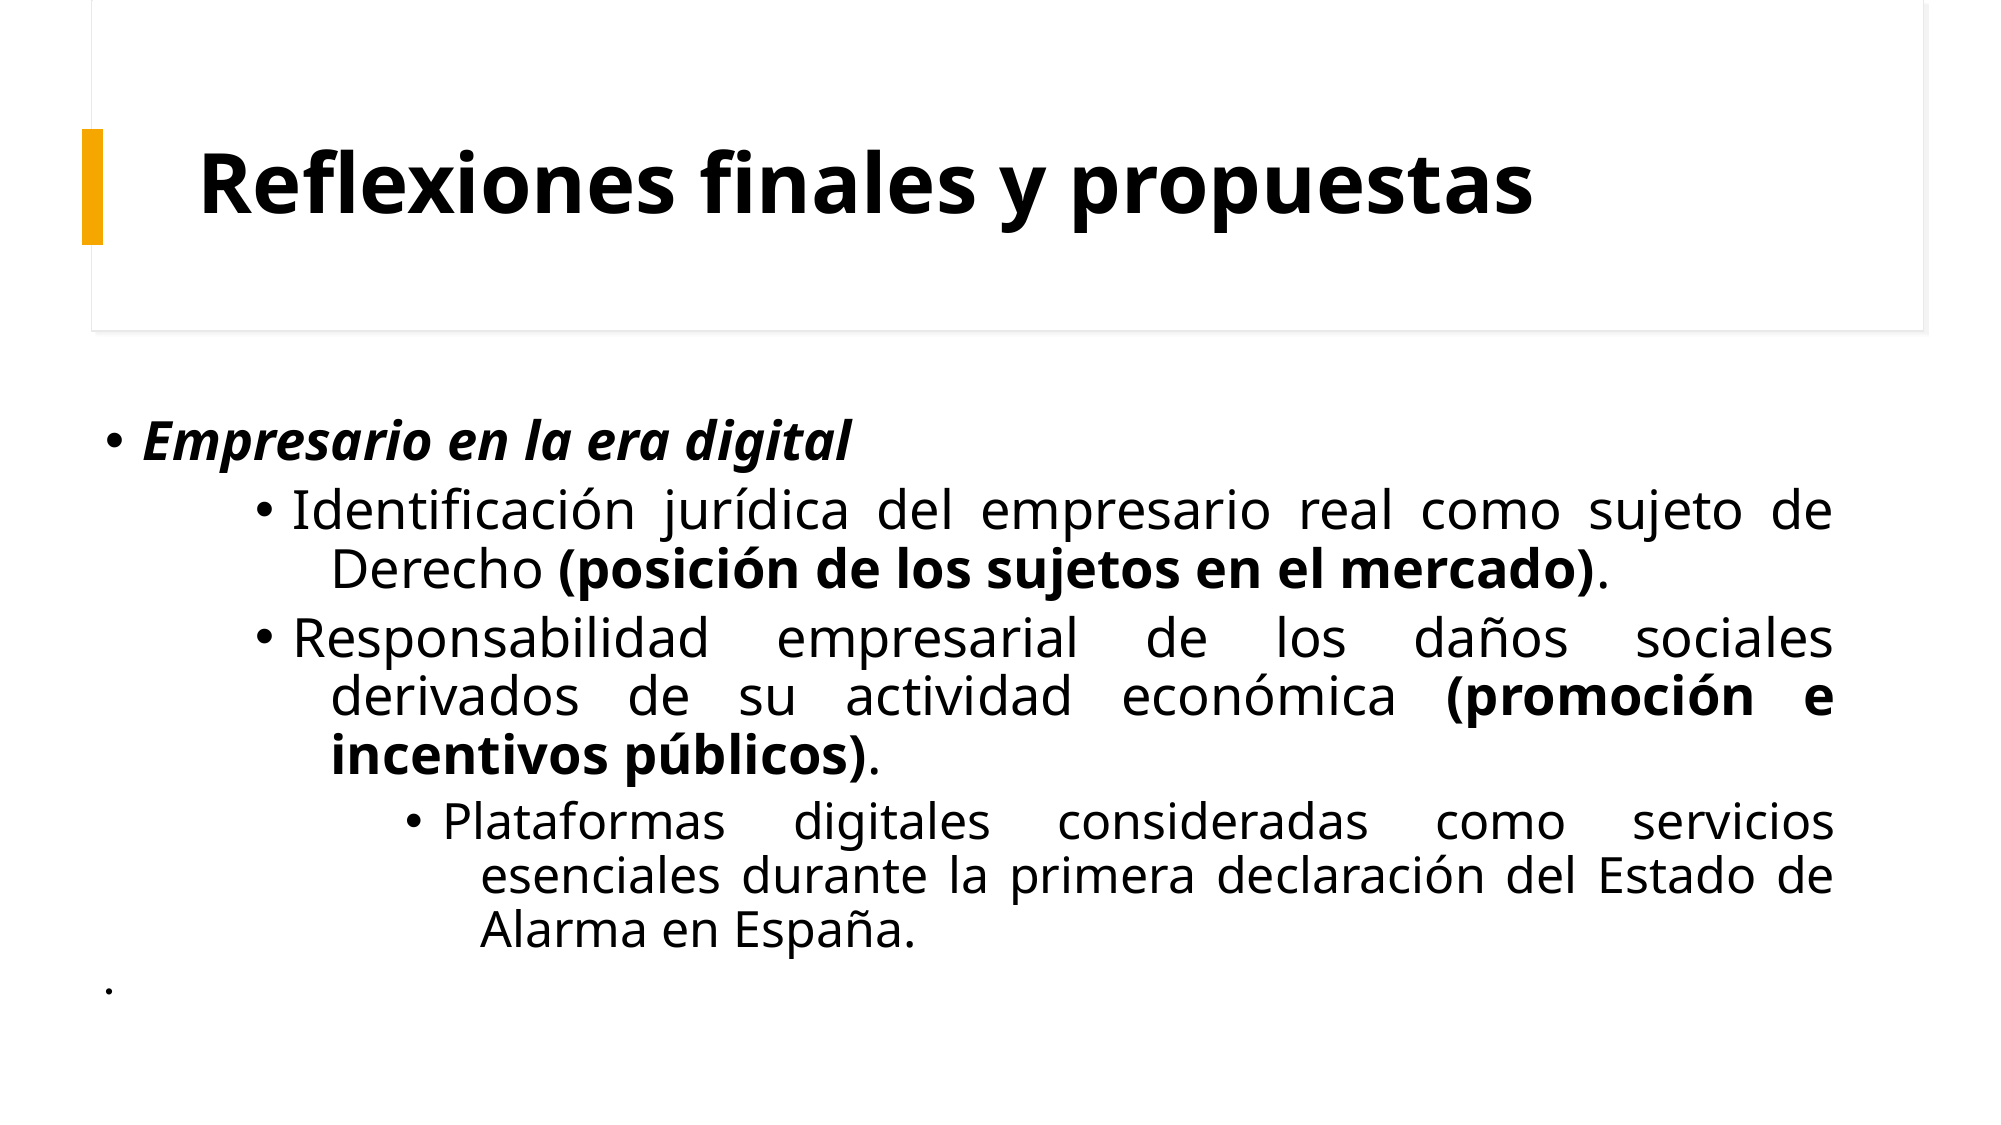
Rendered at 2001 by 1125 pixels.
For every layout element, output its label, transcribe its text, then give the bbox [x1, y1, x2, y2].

list Empresario en la era digital Identificación jurídica del empresario real como sujeto de Derecho (posición de los sujetos en el mercado). Responsabilidad empresarial de los daños sociales derivados de su actividad económica (promoción e incentivos públicos). Plataformas digitales consideradas como servicios esenciales durante la primera declaración del Estado de Alarma en España. [90, 406, 1852, 1084]
title Reflexiones finales y propuestas [183, 90, 1852, 284]
